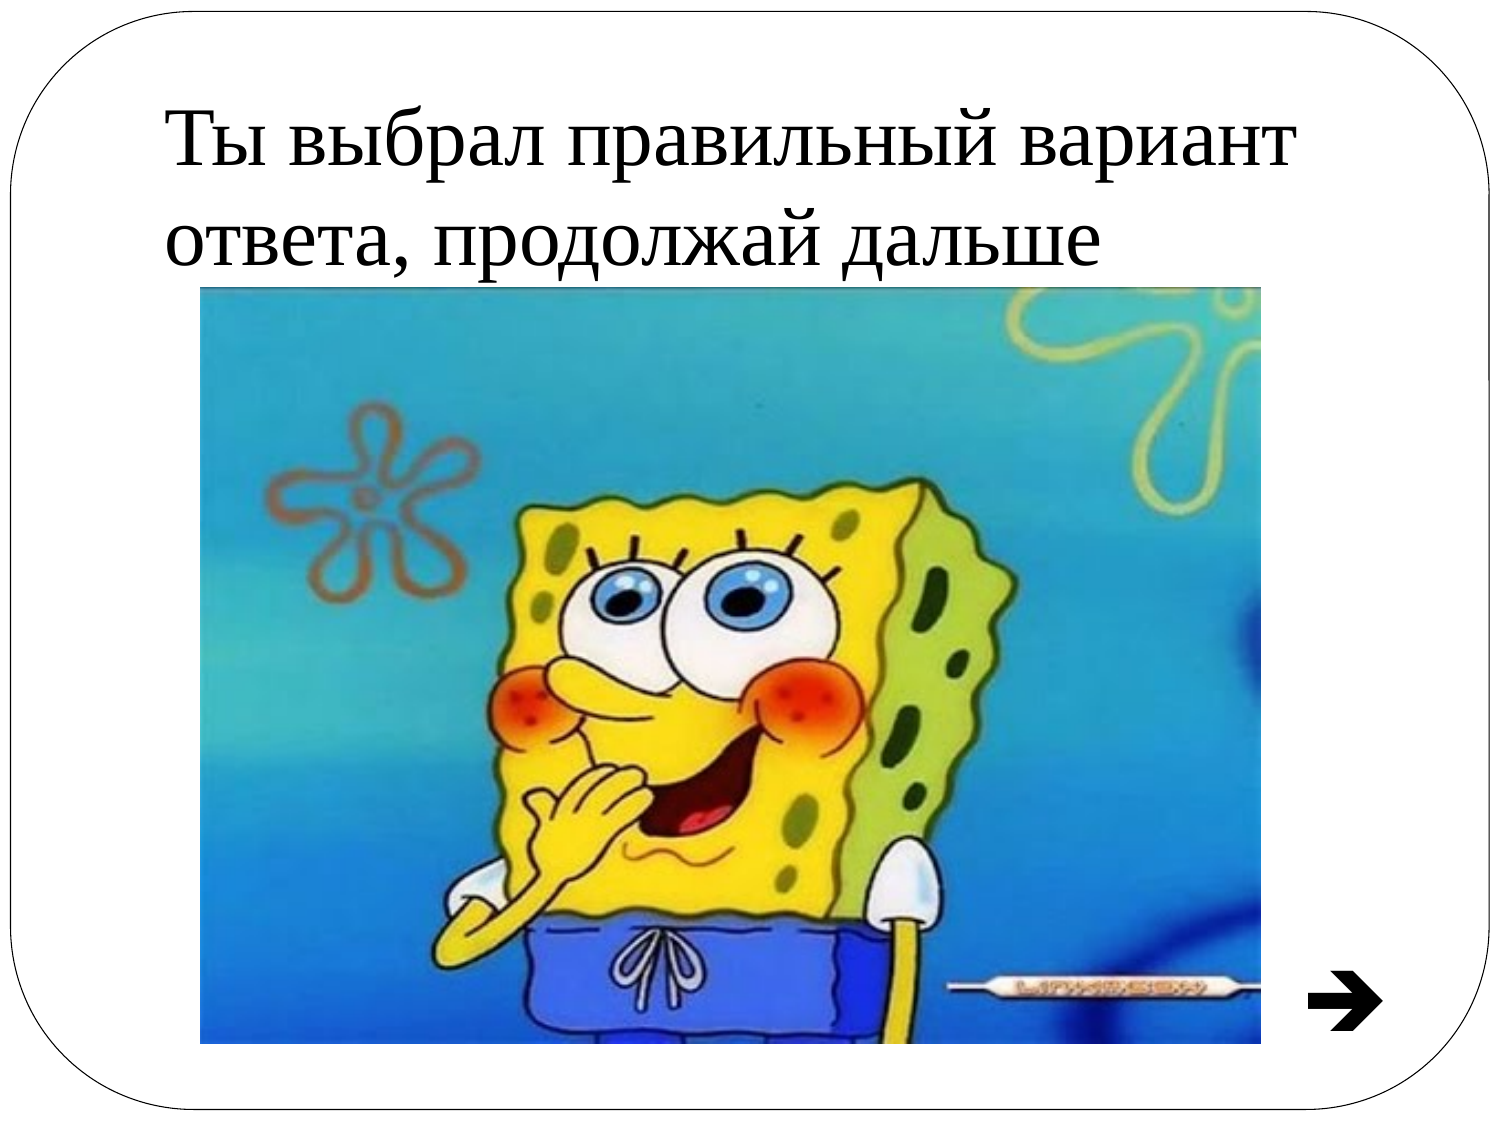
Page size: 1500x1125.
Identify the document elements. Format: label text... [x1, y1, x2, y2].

picture [200, 287, 1261, 1044]
text_box  [1301, 956, 1441, 1050]
title Ты выбрал правильный вариант ответа, продолжай дальше [150, 75, 1425, 263]
